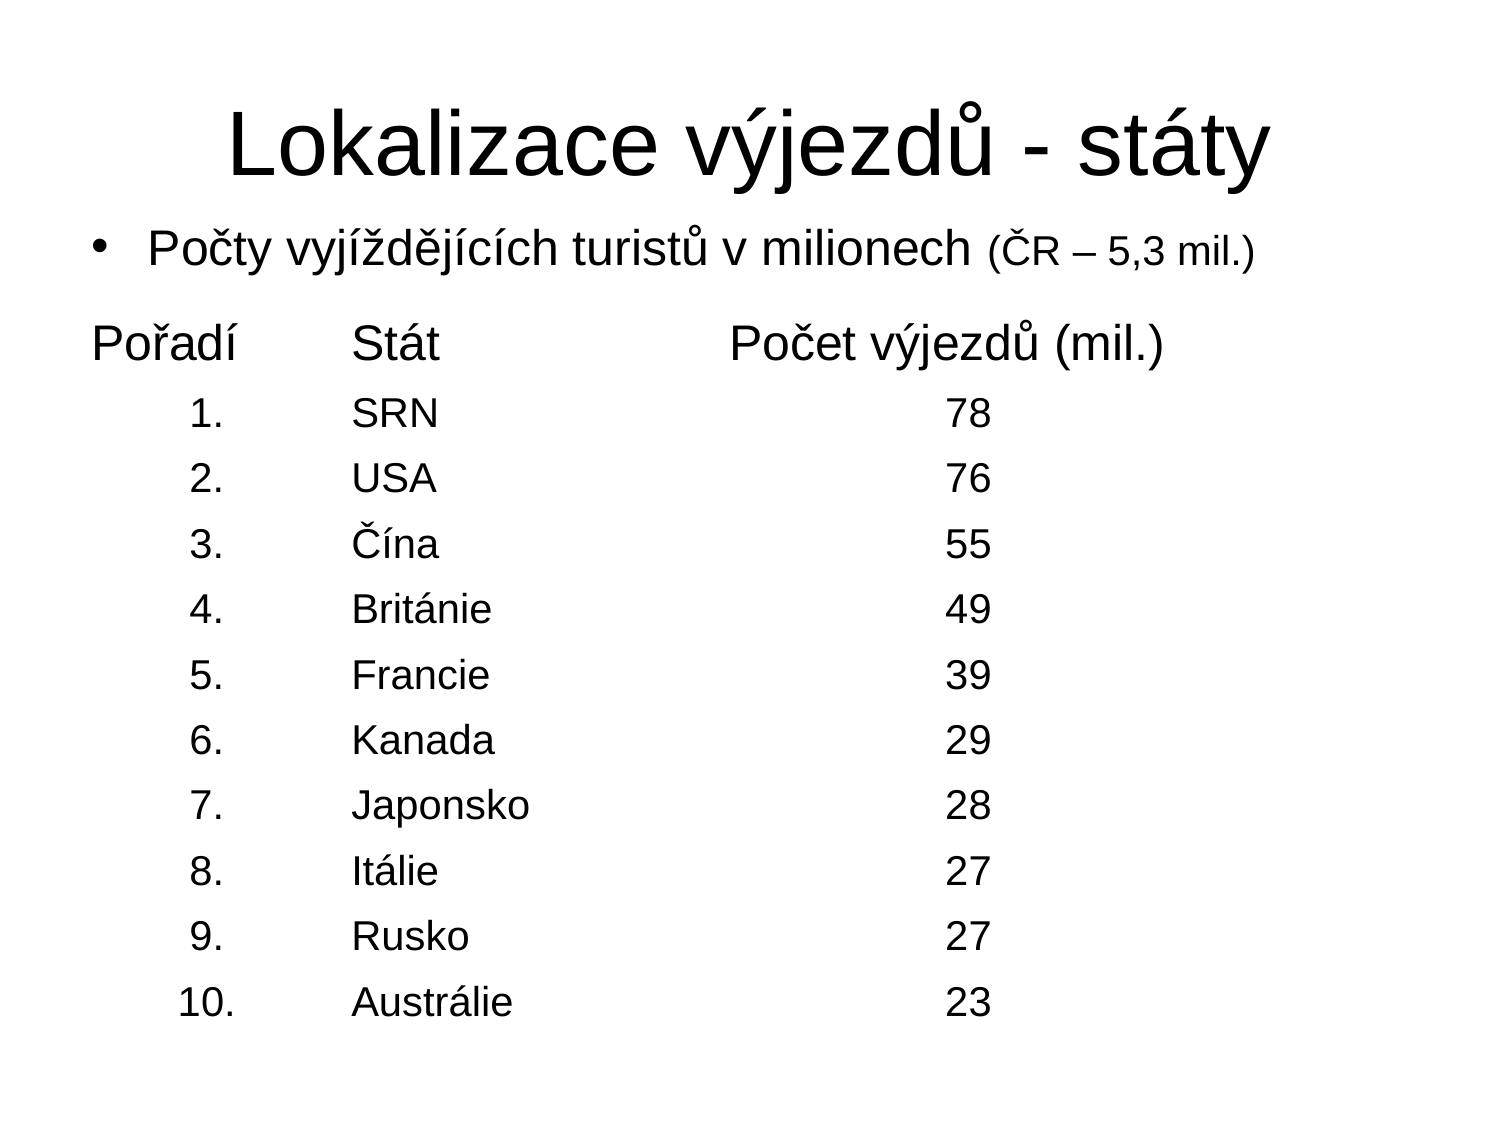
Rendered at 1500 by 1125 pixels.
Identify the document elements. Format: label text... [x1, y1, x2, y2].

table_cell 1. [77, 378, 336, 443]
table_cell Británie [336, 574, 715, 640]
table_cell USA [336, 443, 715, 509]
table_cell 39 [715, 640, 1222, 705]
table_cell Kanada [336, 705, 715, 771]
table_cell 76 [715, 443, 1222, 509]
table_cell 23 [715, 967, 1222, 1032]
table_cell 8. [77, 836, 336, 901]
table_cell 10. [77, 967, 336, 1032]
table_cell Japonsko [336, 771, 715, 836]
table_cell 9. [77, 901, 336, 967]
table_cell Itálie [336, 836, 715, 901]
table_cell 7. [77, 771, 336, 836]
table_header Pořadí [77, 303, 336, 378]
table_cell Francie [336, 640, 715, 705]
table_cell 78 [715, 378, 1222, 443]
table_cell 27 [715, 901, 1222, 967]
table_cell 4. [77, 574, 336, 640]
title Lokalizace výjezdů - státy [75, 45, 1426, 233]
table_cell 3. [77, 509, 336, 574]
table_cell Rusko [336, 901, 715, 967]
table_cell 29 [715, 705, 1222, 771]
table_cell 55 [715, 509, 1222, 574]
table_cell 49 [715, 574, 1222, 640]
table_cell 28 [715, 771, 1222, 836]
table_cell Čína [336, 509, 715, 574]
table_cell 2. [77, 443, 336, 509]
table_cell 6. [77, 705, 336, 771]
table_header Počet výjezdů (mil.) [715, 303, 1222, 378]
table_cell Austrálie [336, 967, 715, 1032]
table_cell 5. [77, 640, 336, 705]
list Počty vyjíždějících turistů v milionech (ČR – 5,3 mil.) [76, 207, 1427, 284]
table_header Stát [336, 303, 715, 378]
table_cell 27 [715, 836, 1222, 901]
table_cell SRN [336, 378, 715, 443]
